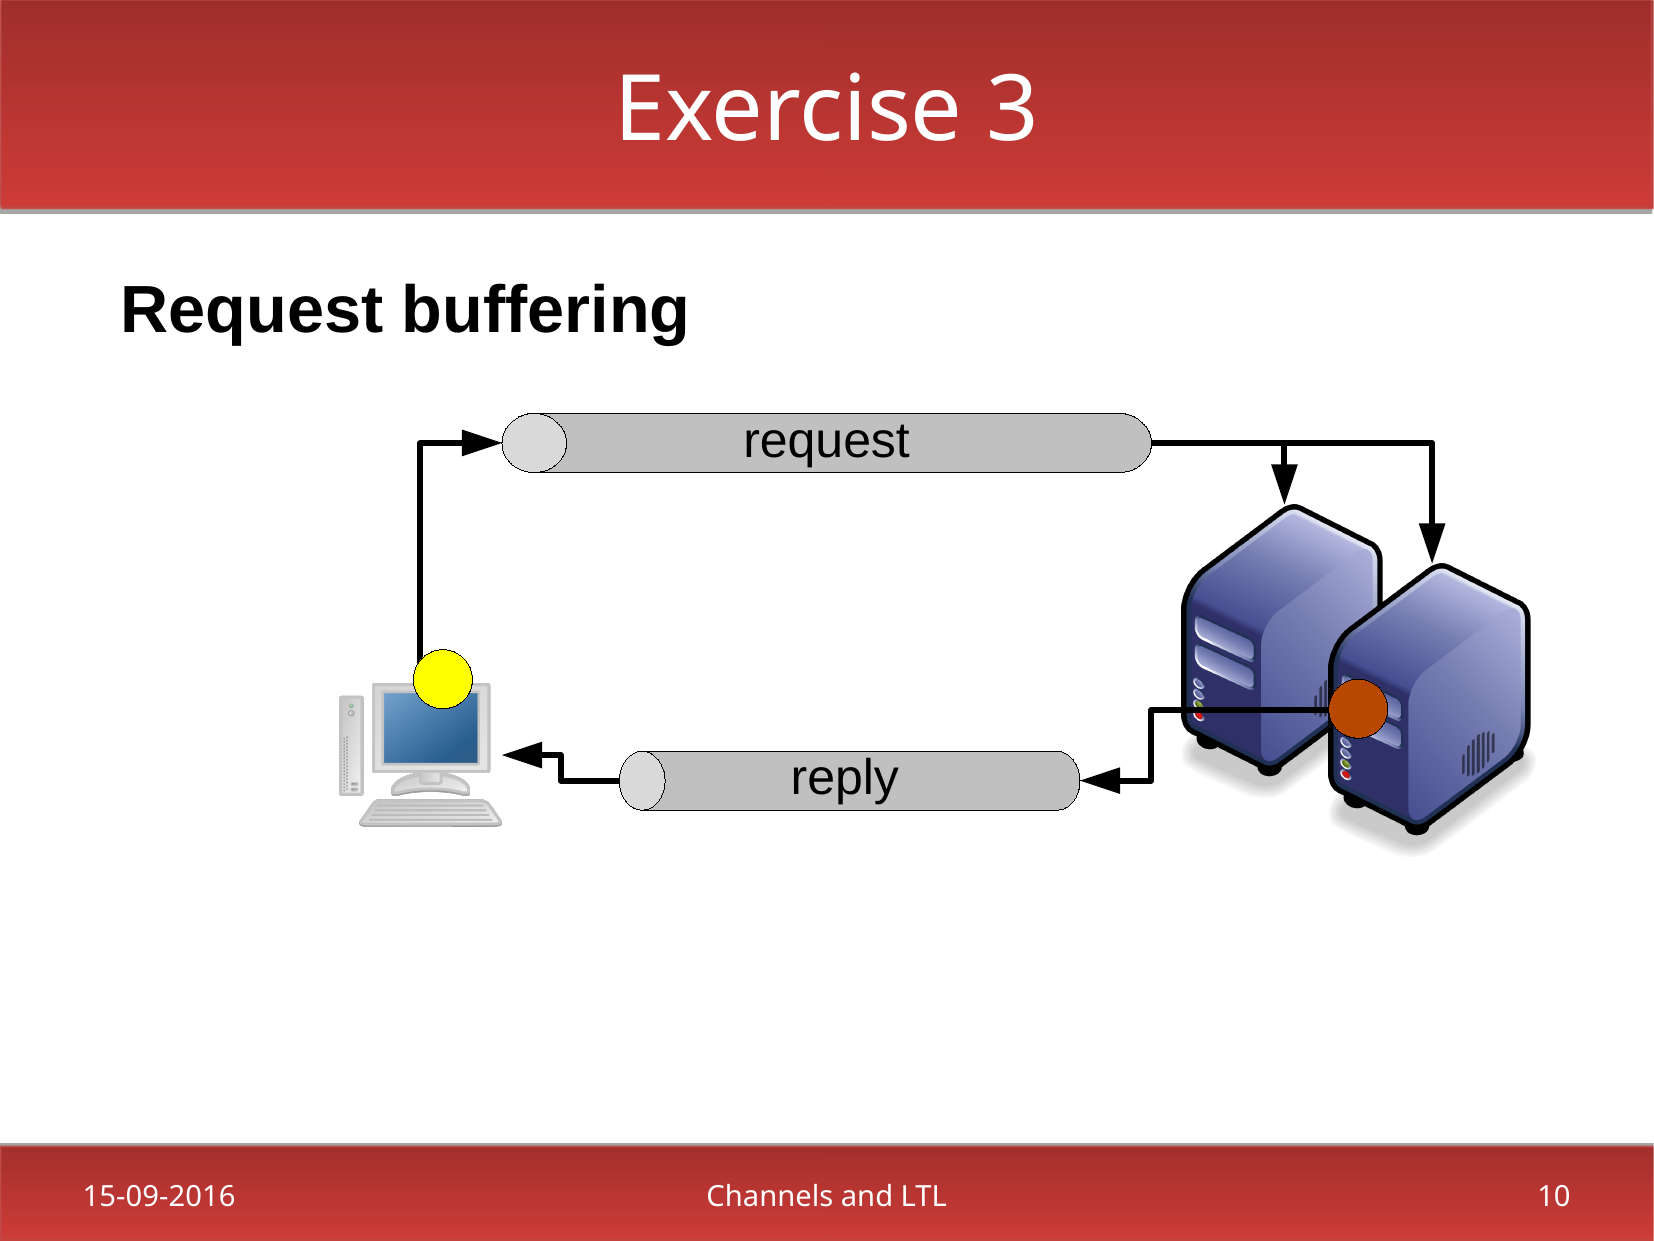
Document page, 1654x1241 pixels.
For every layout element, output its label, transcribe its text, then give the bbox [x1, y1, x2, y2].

table_cell F [502, 413, 567, 473]
picture [0, 1143, 1654, 1241]
text_box [1328, 679, 1388, 739]
title Exercise 3 [59, 31, 1595, 178]
text_box [644, 751, 775, 811]
text_box request [728, 405, 925, 476]
text_box [914, 751, 1080, 811]
text_box [925, 413, 1152, 473]
picture [339, 683, 502, 827]
text_box reply [775, 741, 914, 813]
text_box [413, 649, 473, 709]
table_cell F [619, 751, 666, 811]
picture [1181, 504, 1536, 857]
text_box Request buffering [105, 264, 707, 354]
picture [0, 0, 1654, 214]
text_box [540, 413, 728, 473]
